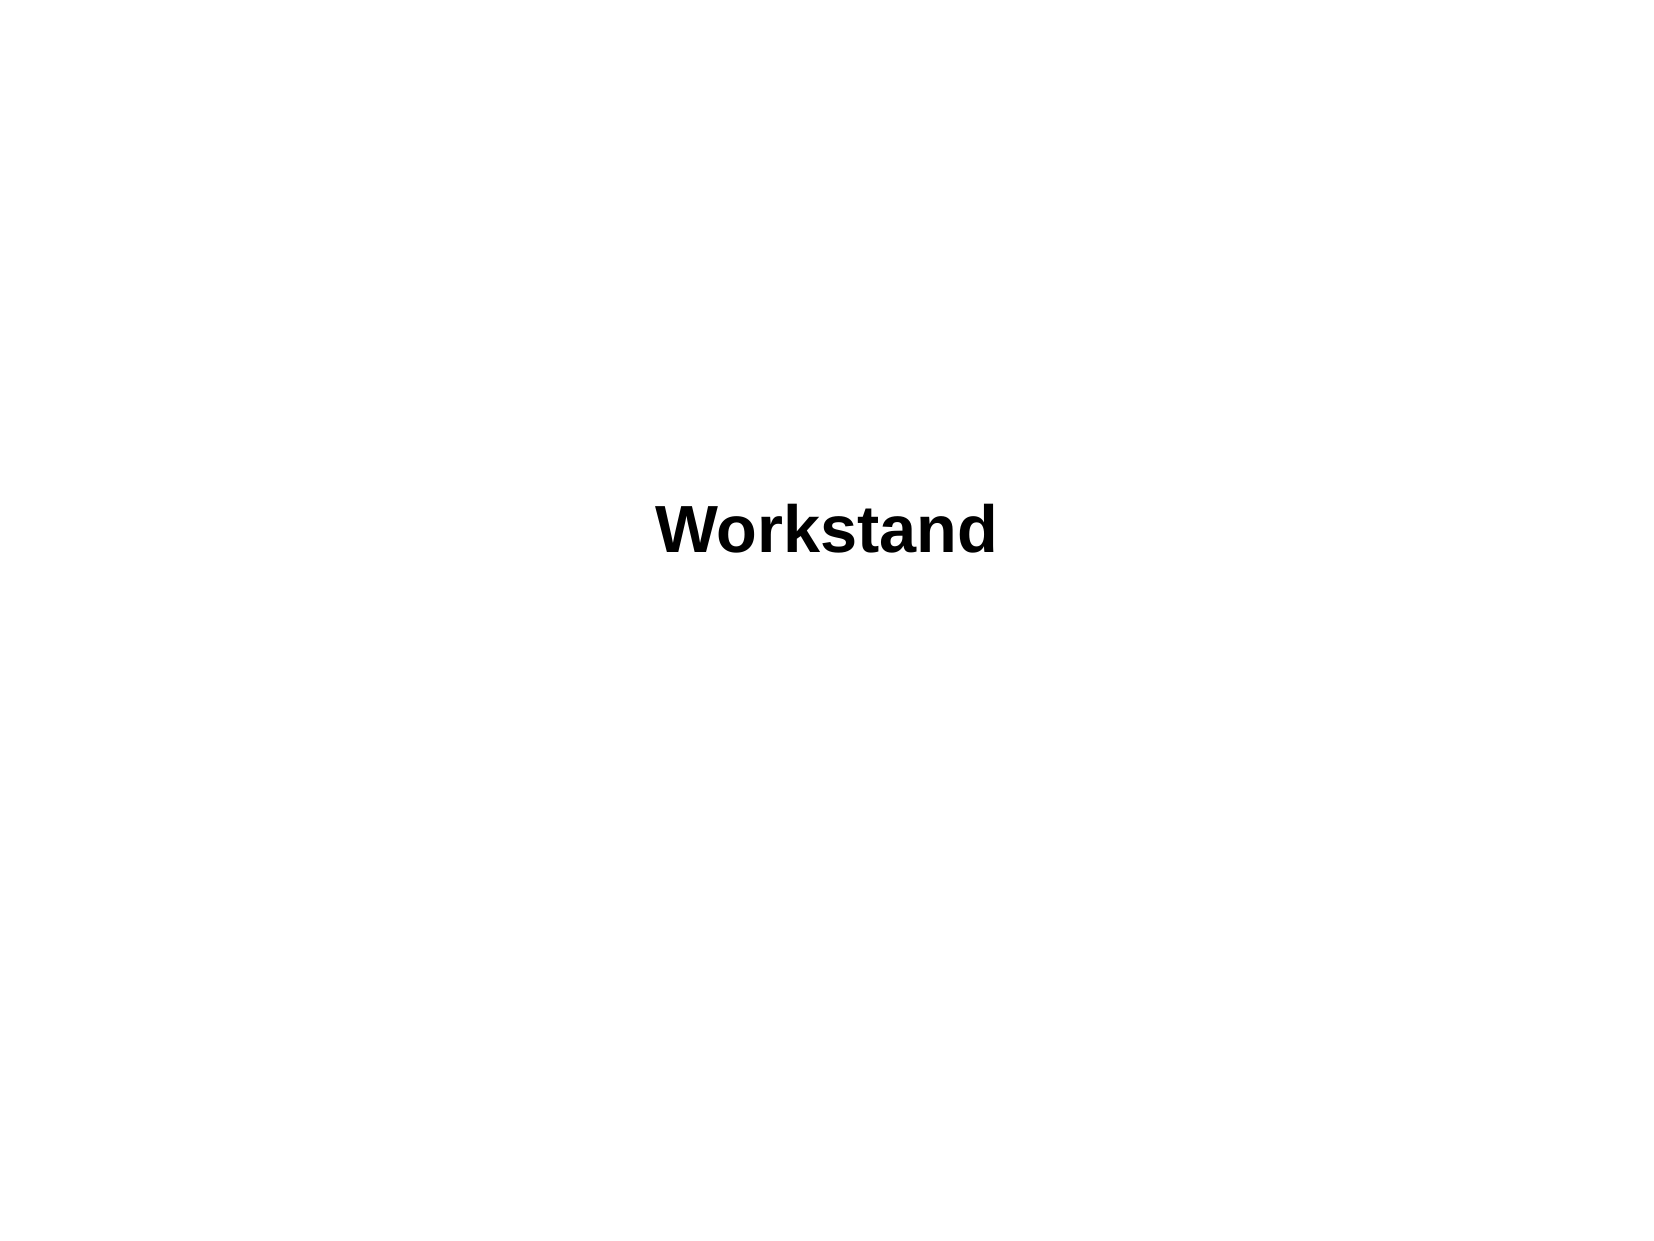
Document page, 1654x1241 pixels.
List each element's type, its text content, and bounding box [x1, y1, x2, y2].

subtitle Workstand [82, 49, 1571, 1010]
